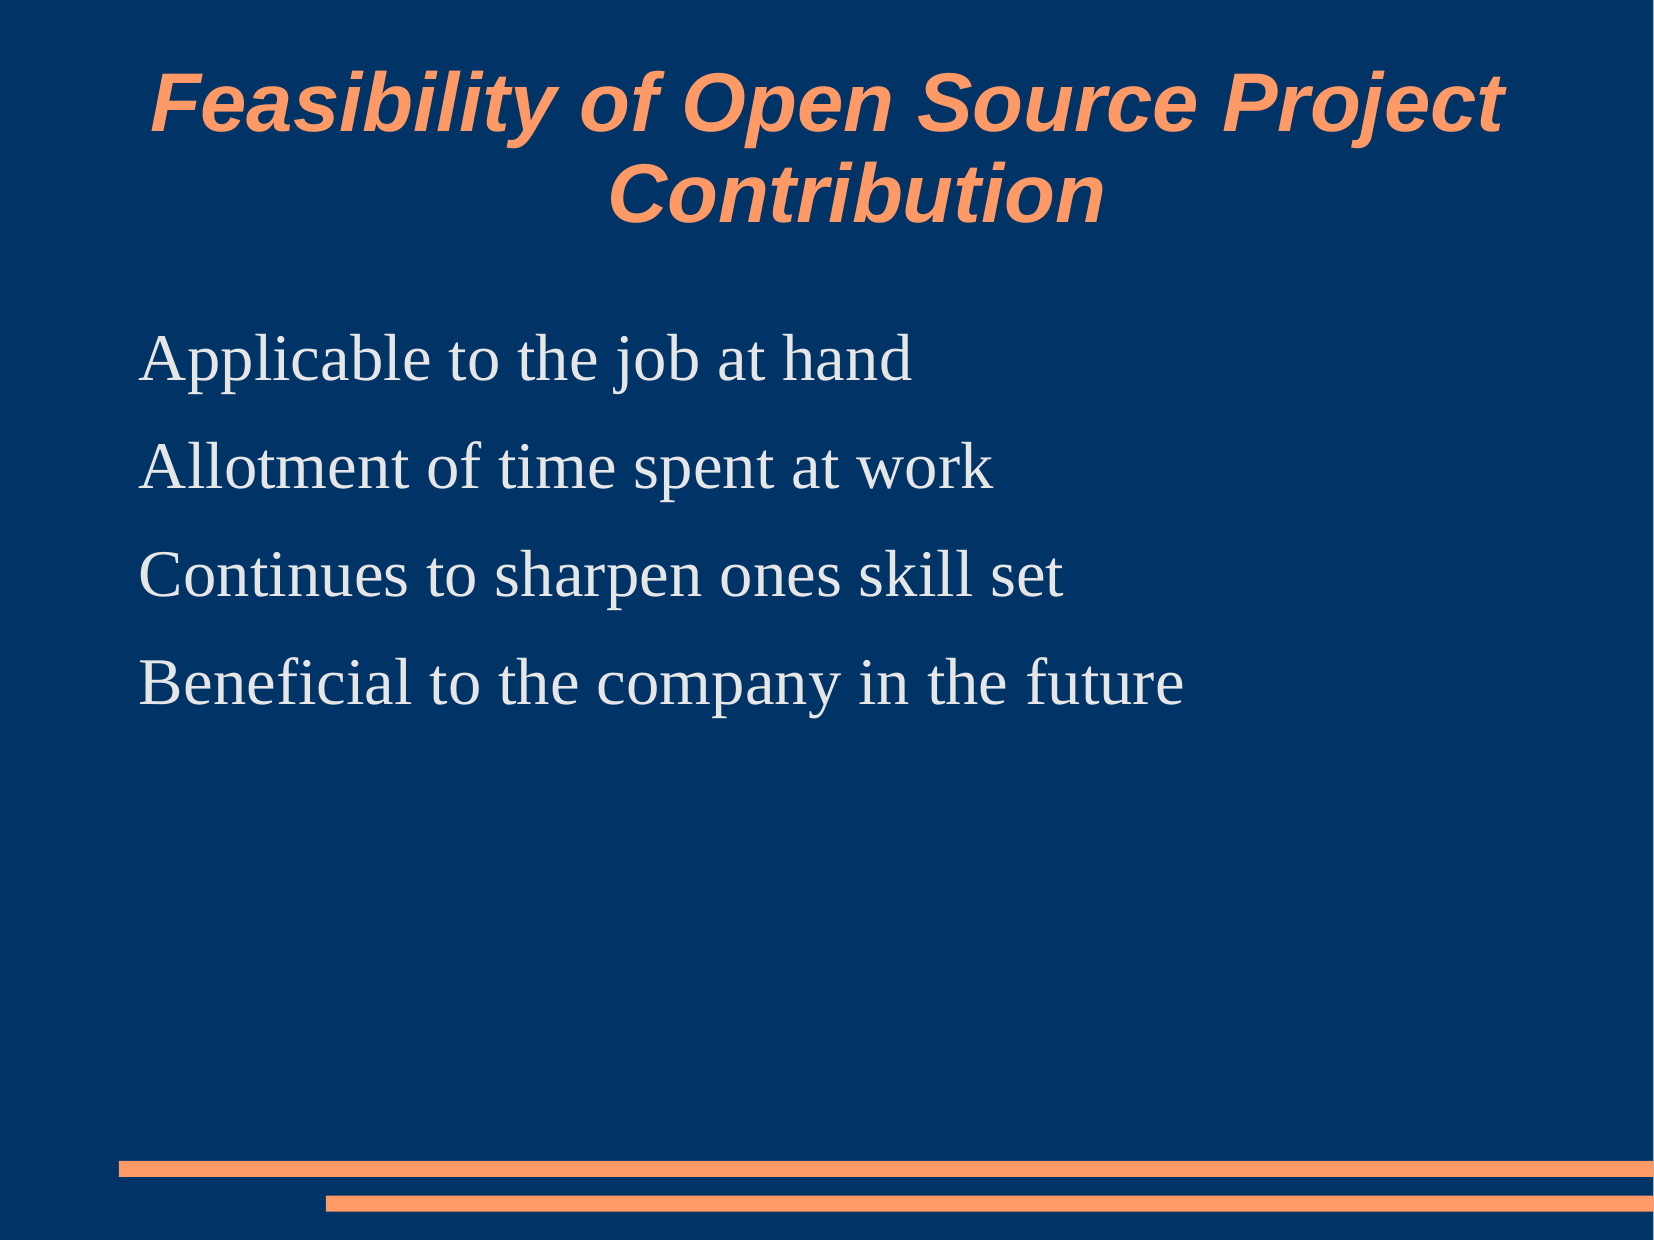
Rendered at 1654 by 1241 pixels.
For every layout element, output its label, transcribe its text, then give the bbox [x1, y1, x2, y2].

list Applicable to the job at hand Allotment of time spent at work Continues to sharpen ones skill set Beneficial to the company in the future [121, 322, 1561, 1133]
title Feasibility of Open Source Project Contribution [121, 46, 1534, 254]
